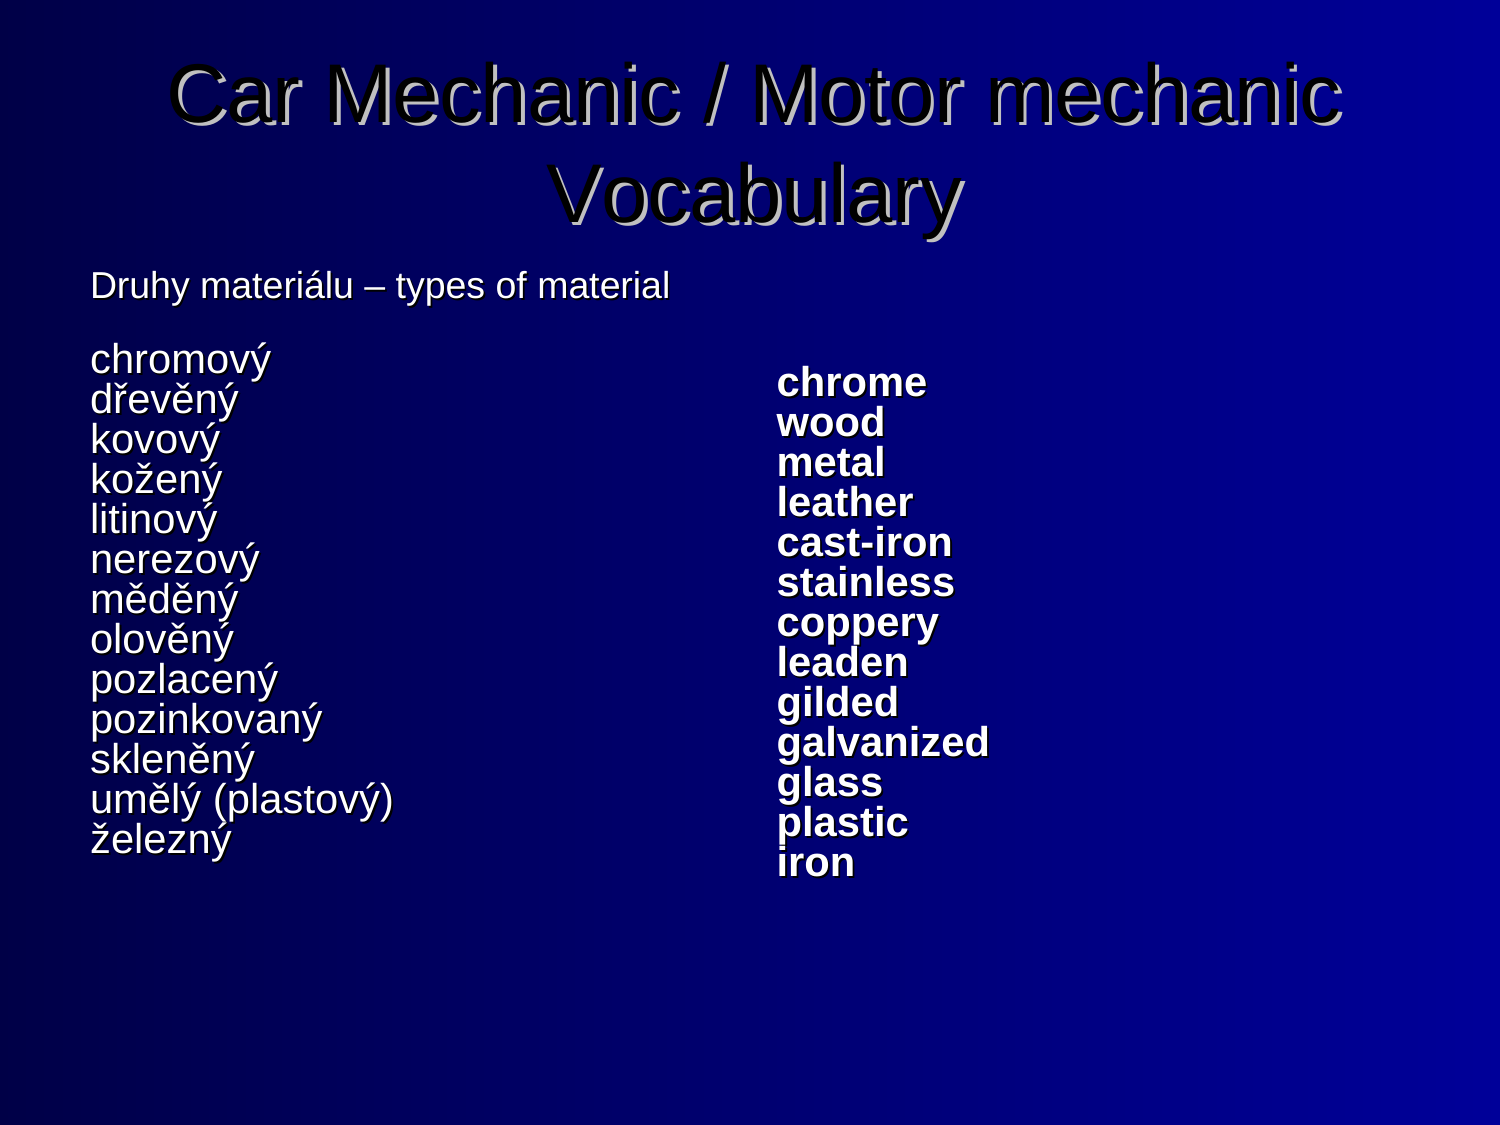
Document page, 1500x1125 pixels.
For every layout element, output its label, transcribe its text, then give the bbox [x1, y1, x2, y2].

list Druhy materiálu – types of material chromový dřevěný kovový kožený litinový nerezový měděný olověný pozlacený pozinkovaný skleněný umělý (plastový) železný [75, 262, 738, 1007]
title Car Mechanic / Motor mechanic Vocabulary [75, 31, 1426, 247]
list chrome wood metal leather cast-iron stainless coppery leaden gilded galvanized glass plastic iron [761, 267, 1425, 1011]
